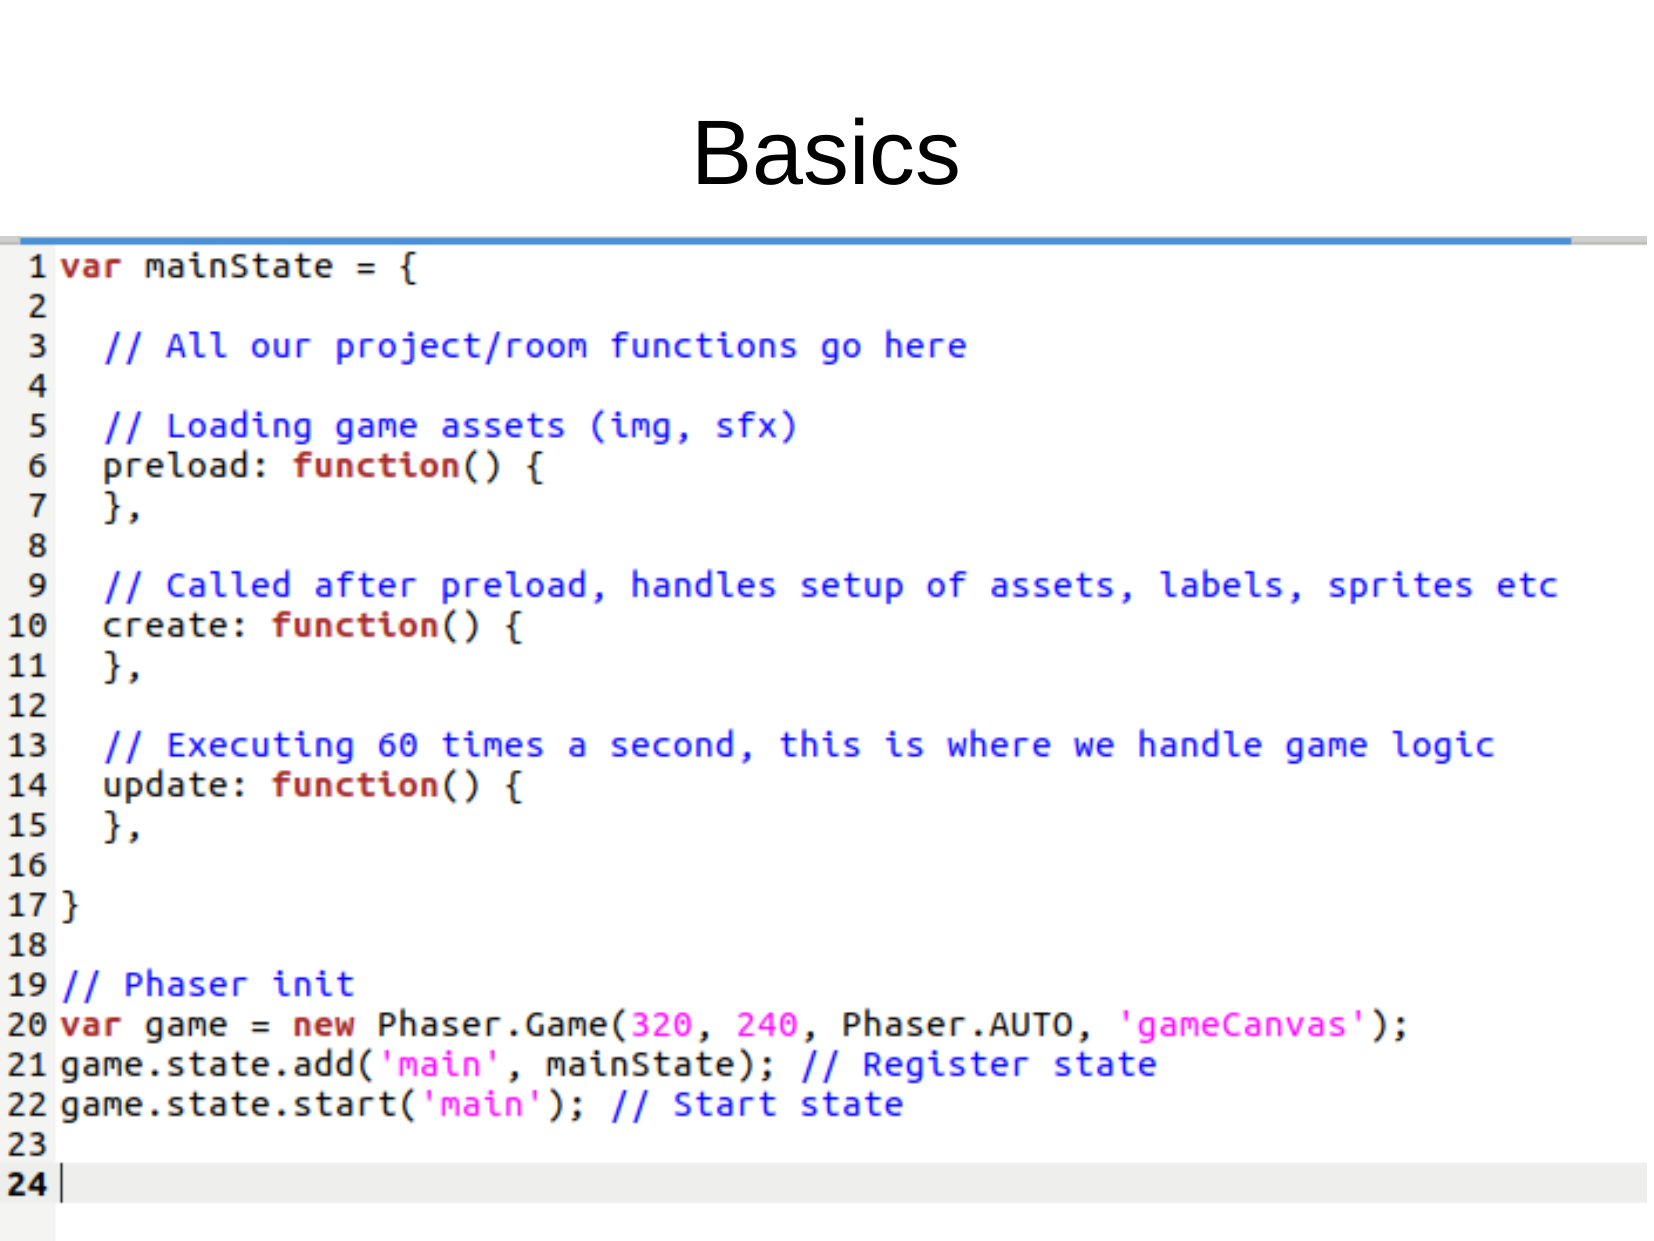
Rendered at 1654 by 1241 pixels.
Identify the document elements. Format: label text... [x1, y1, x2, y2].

title Basics [82, 49, 1571, 236]
picture [0, 236, 1647, 1241]
